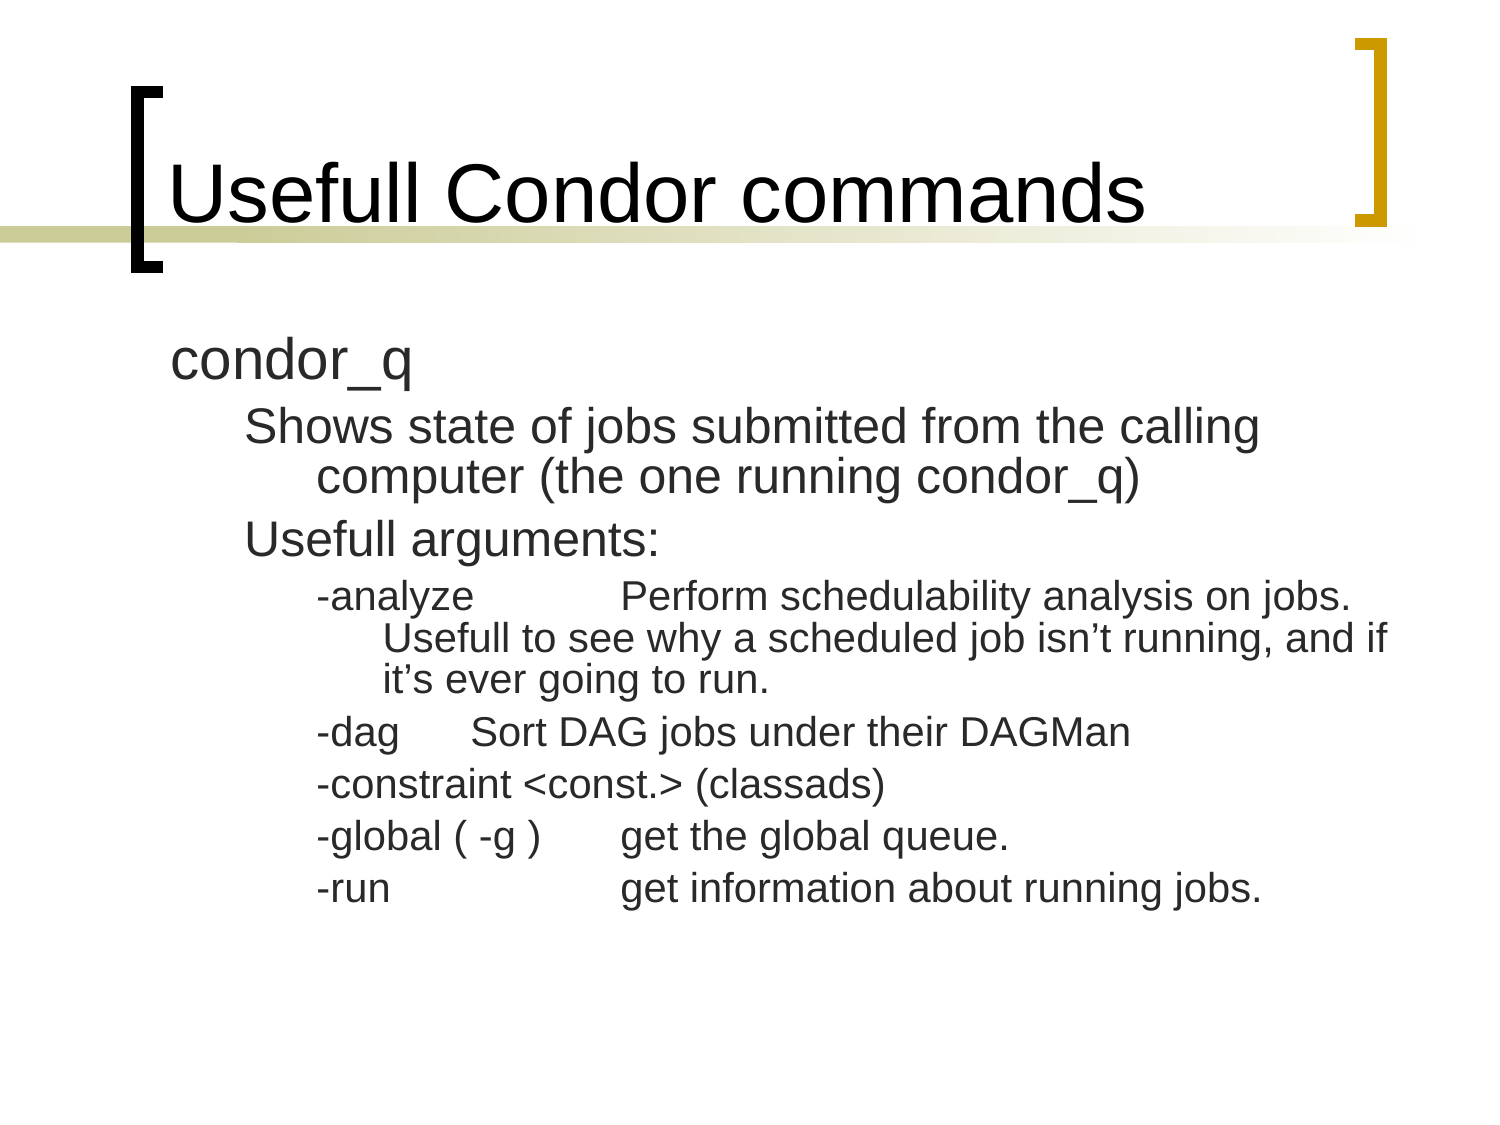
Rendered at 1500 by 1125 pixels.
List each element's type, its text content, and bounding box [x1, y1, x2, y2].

list condor_q Shows state of jobs submitted from the calling computer (the one running condor_q) Usefull arguments: -analyze Perform schedulability analysis on jobs. Usefull to see why a scheduled job isn’t running, and if it’s ever going to run. -dag Sort DAG jobs under their DAGMan -constraint <const.> (classads) -global ( -g ) get the global queue. -run get information about running jobs. [155, 324, 1413, 1012]
title Usefull Condor commands [152, 15, 1328, 248]
